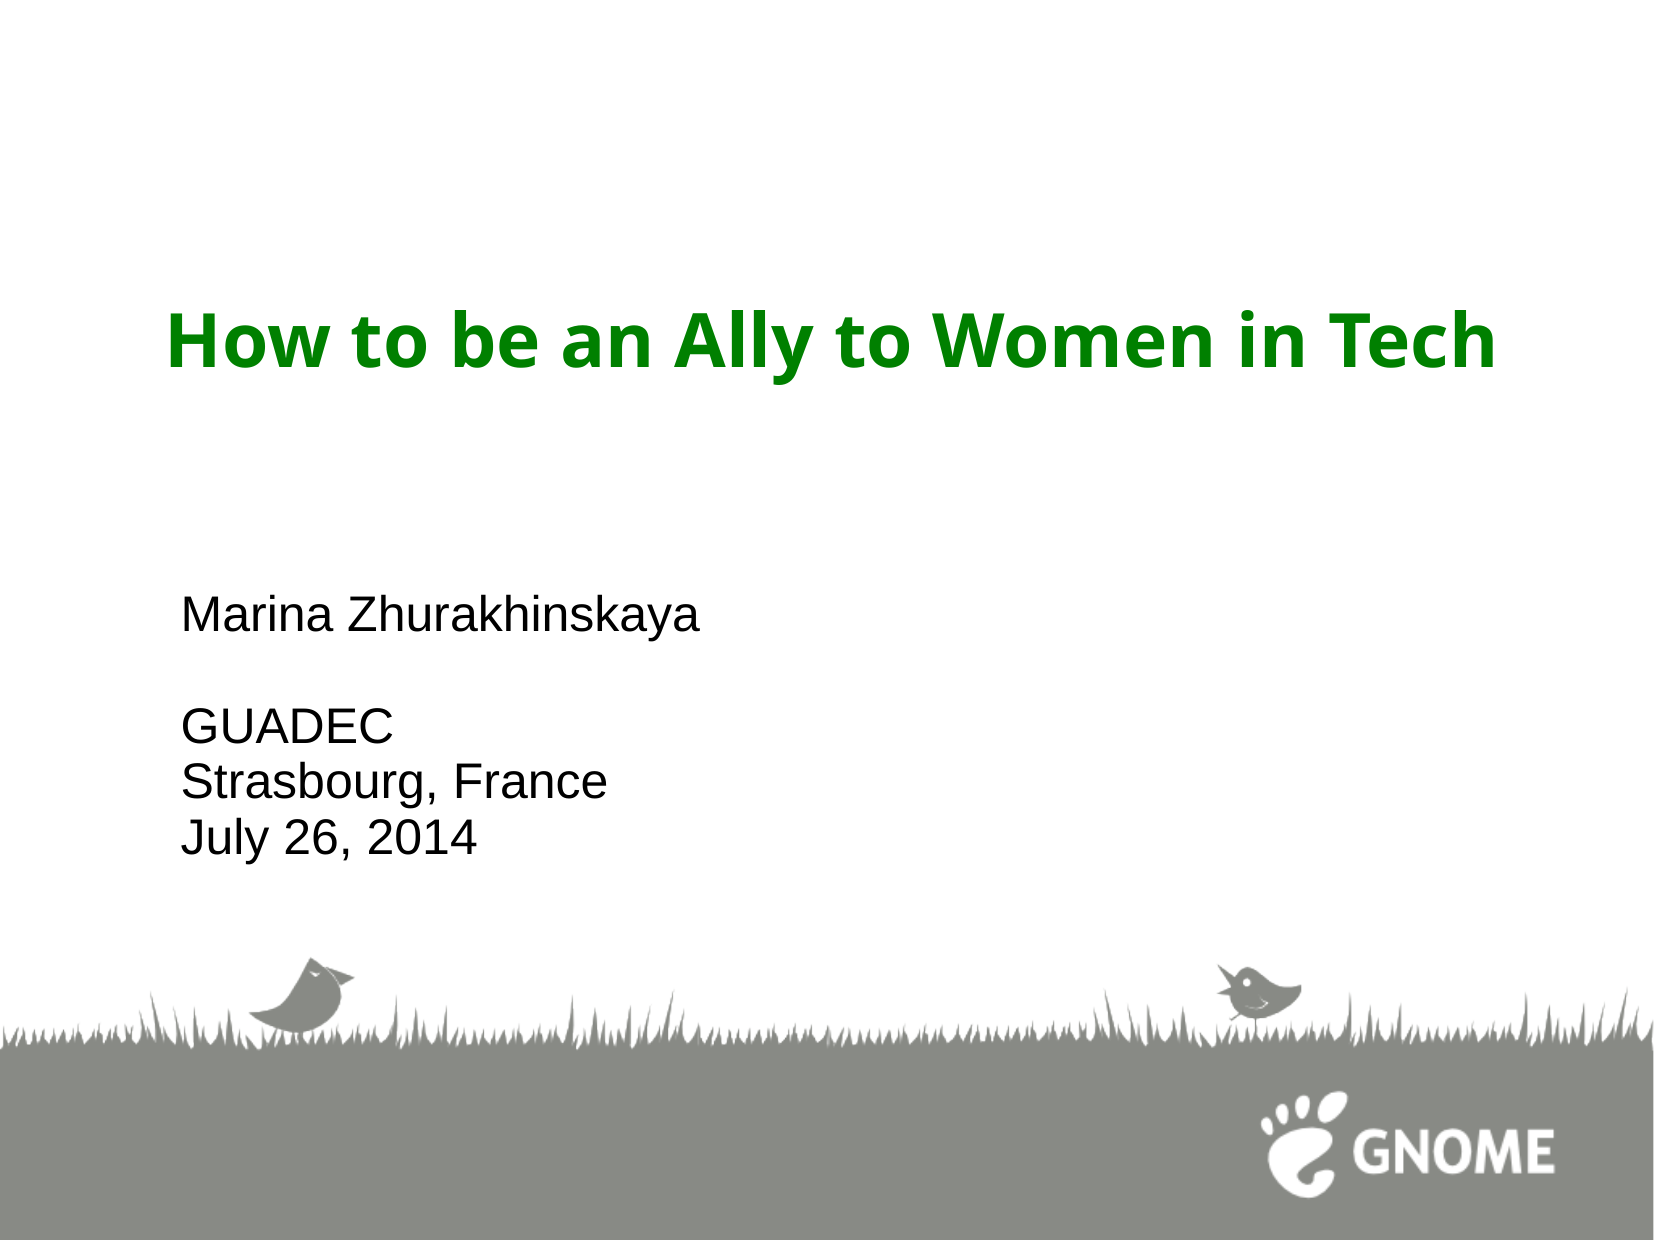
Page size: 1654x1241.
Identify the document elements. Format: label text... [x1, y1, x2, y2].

text_box Marina Zhurakhinskaya GUADEC Strasbourg, France July 26, 2014 [165, 523, 1088, 842]
text_box How to be an Ally to Women in Tech [150, 279, 1538, 496]
picture [0, 0, 1654, 1241]
